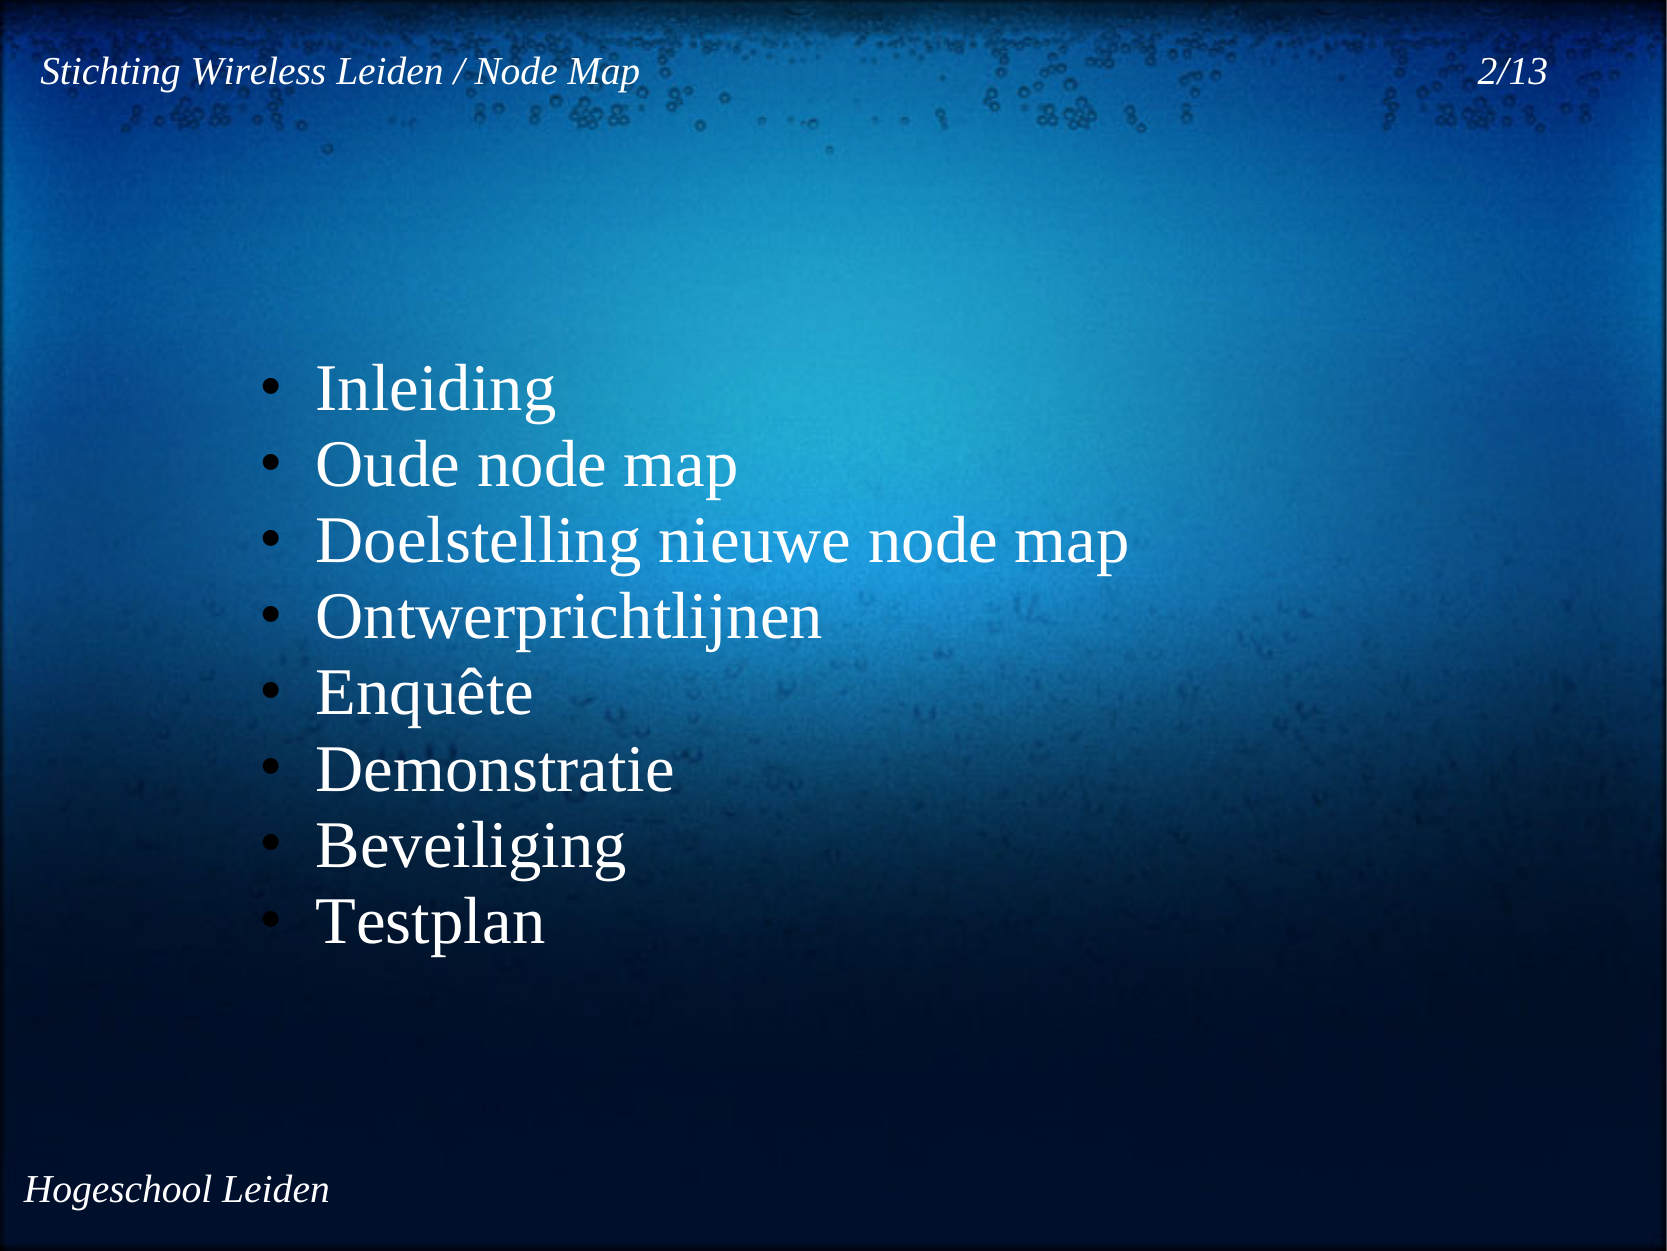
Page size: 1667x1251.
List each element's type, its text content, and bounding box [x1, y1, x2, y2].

text_box Hogeschool Leiden [23, 1166, 1612, 1212]
title Stichting Wireless Leiden / Node Map 2/13 [40, 48, 1629, 96]
list Inleiding Oude node map Doelstelling nieuwe node map Ontwerprichtlijnen Enquête Demonstratie Beveiliging Testplan [240, 349, 1399, 1122]
picture [0, 0, 1667, 1251]
